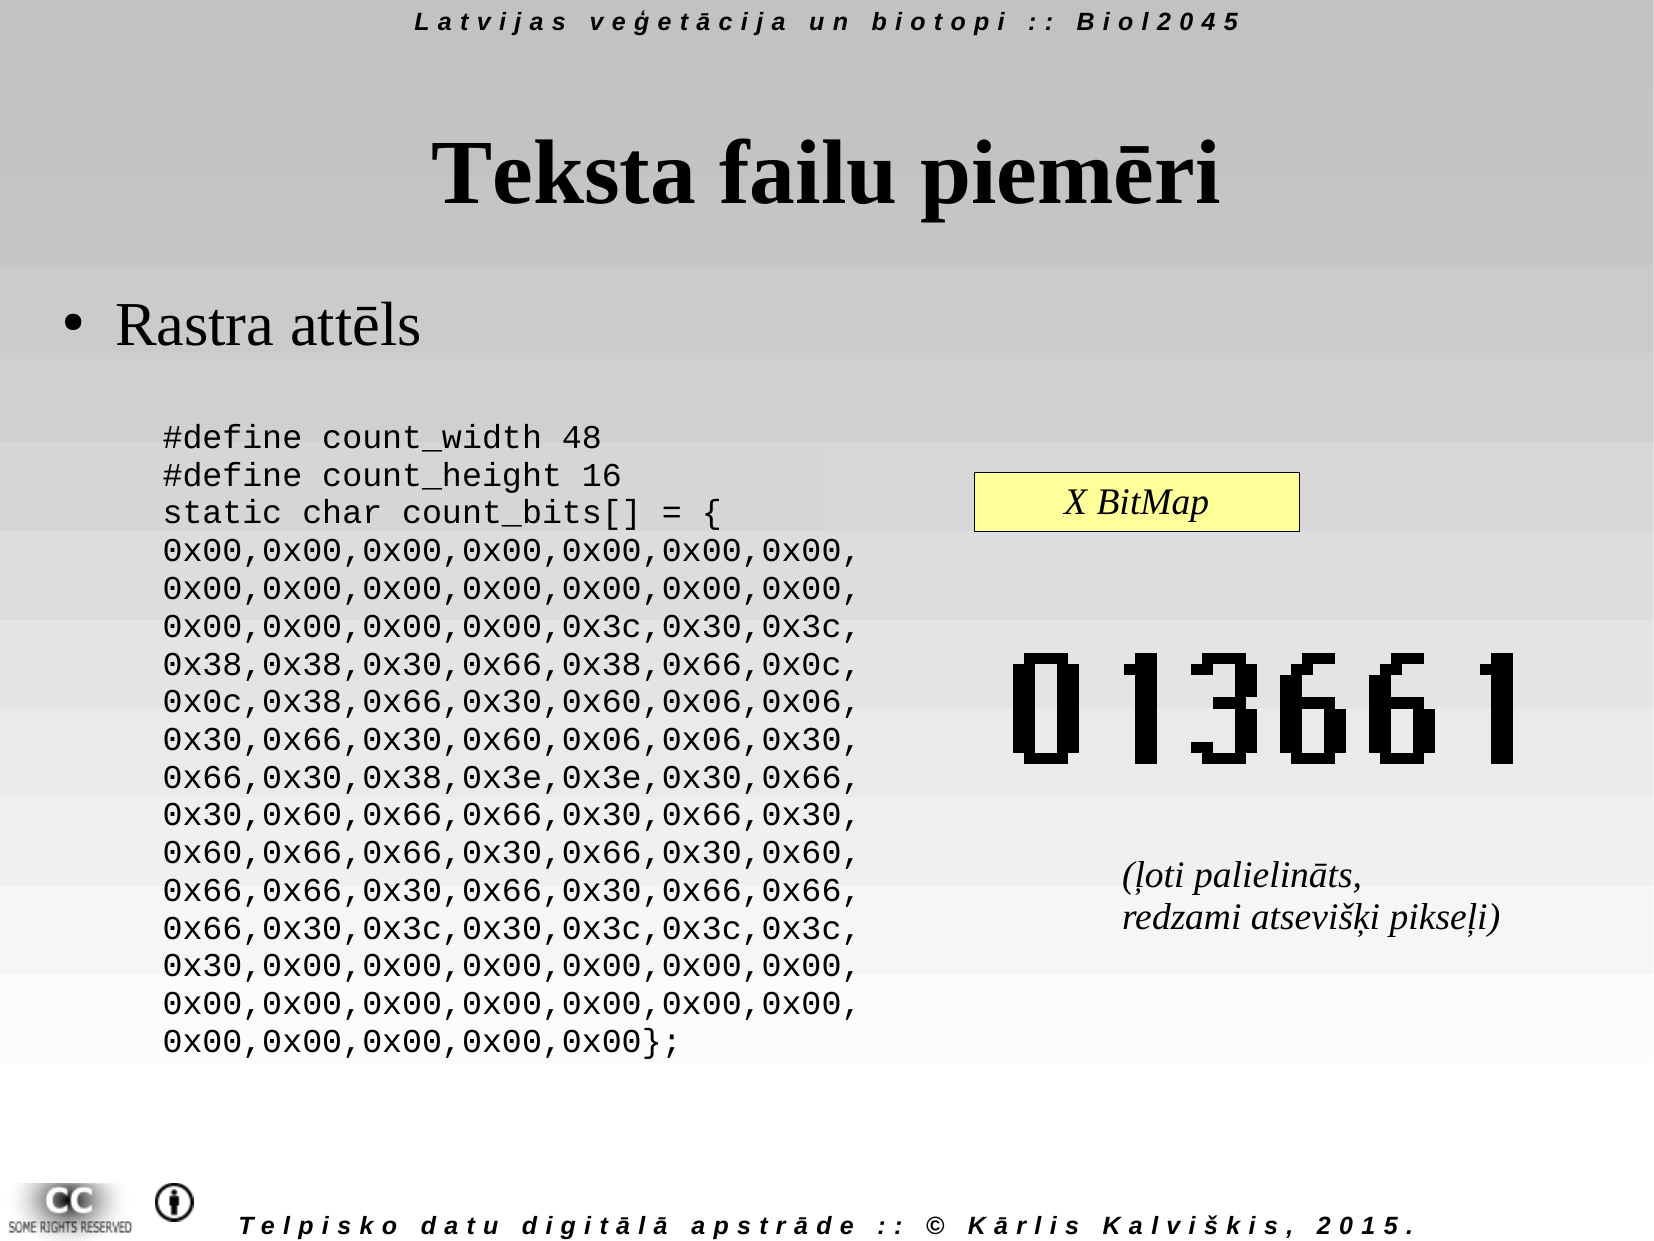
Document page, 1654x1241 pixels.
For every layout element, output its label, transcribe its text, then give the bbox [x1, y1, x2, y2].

text_box (ļoti palielināts, redzami atsevišķi pikseļi) [1107, 847, 1516, 945]
text_box X BitMap [974, 472, 1300, 532]
list Rastra attēls [44, 289, 1610, 1113]
text_box #define count_width 48 #define count_height 16 static char count_bits[] = { 0x00,0x00,0x00,0x00,0x00,0x00,0x00, 0x00,0x00,0x00,0x00,0x00,0x00,0x00, 0x00,0x00,0x00,0x00,0x3c,0x30,0x3c, 0x38,0x38,0x30,0x66,0x38,0x66,0x0c, 0x0c,0x38,0x66,0x30,0x60,0x06,0x06, 0x30,0x66,0x30,0x60,0x06,0x06,0x30, 0x66,0x30,0x38,0x3e,0x3e,0x30,0x66, 0x30,0x60,0x66,0x66,0x30,0x66,0x30, 0x60,0x66,0x66,0x30,0x66,0x30,0x60, 0x66,0x66,0x30,0x66,0x30,0x66,0x66, 0x66,0x30,0x3c,0x30,0x3c,0x3c,0x3c, 0x30,0x00,0x00,0x00,0x00,0x00,0x00, 0x00,0x00,0x00,0x00,0x00,0x00,0x00, 0x00,0x00,0x00,0x00,0x00}; [147, 413, 878, 1134]
title Teksta failu piemēri [29, 49, 1625, 296]
picture [0, 0, 1654, 1241]
